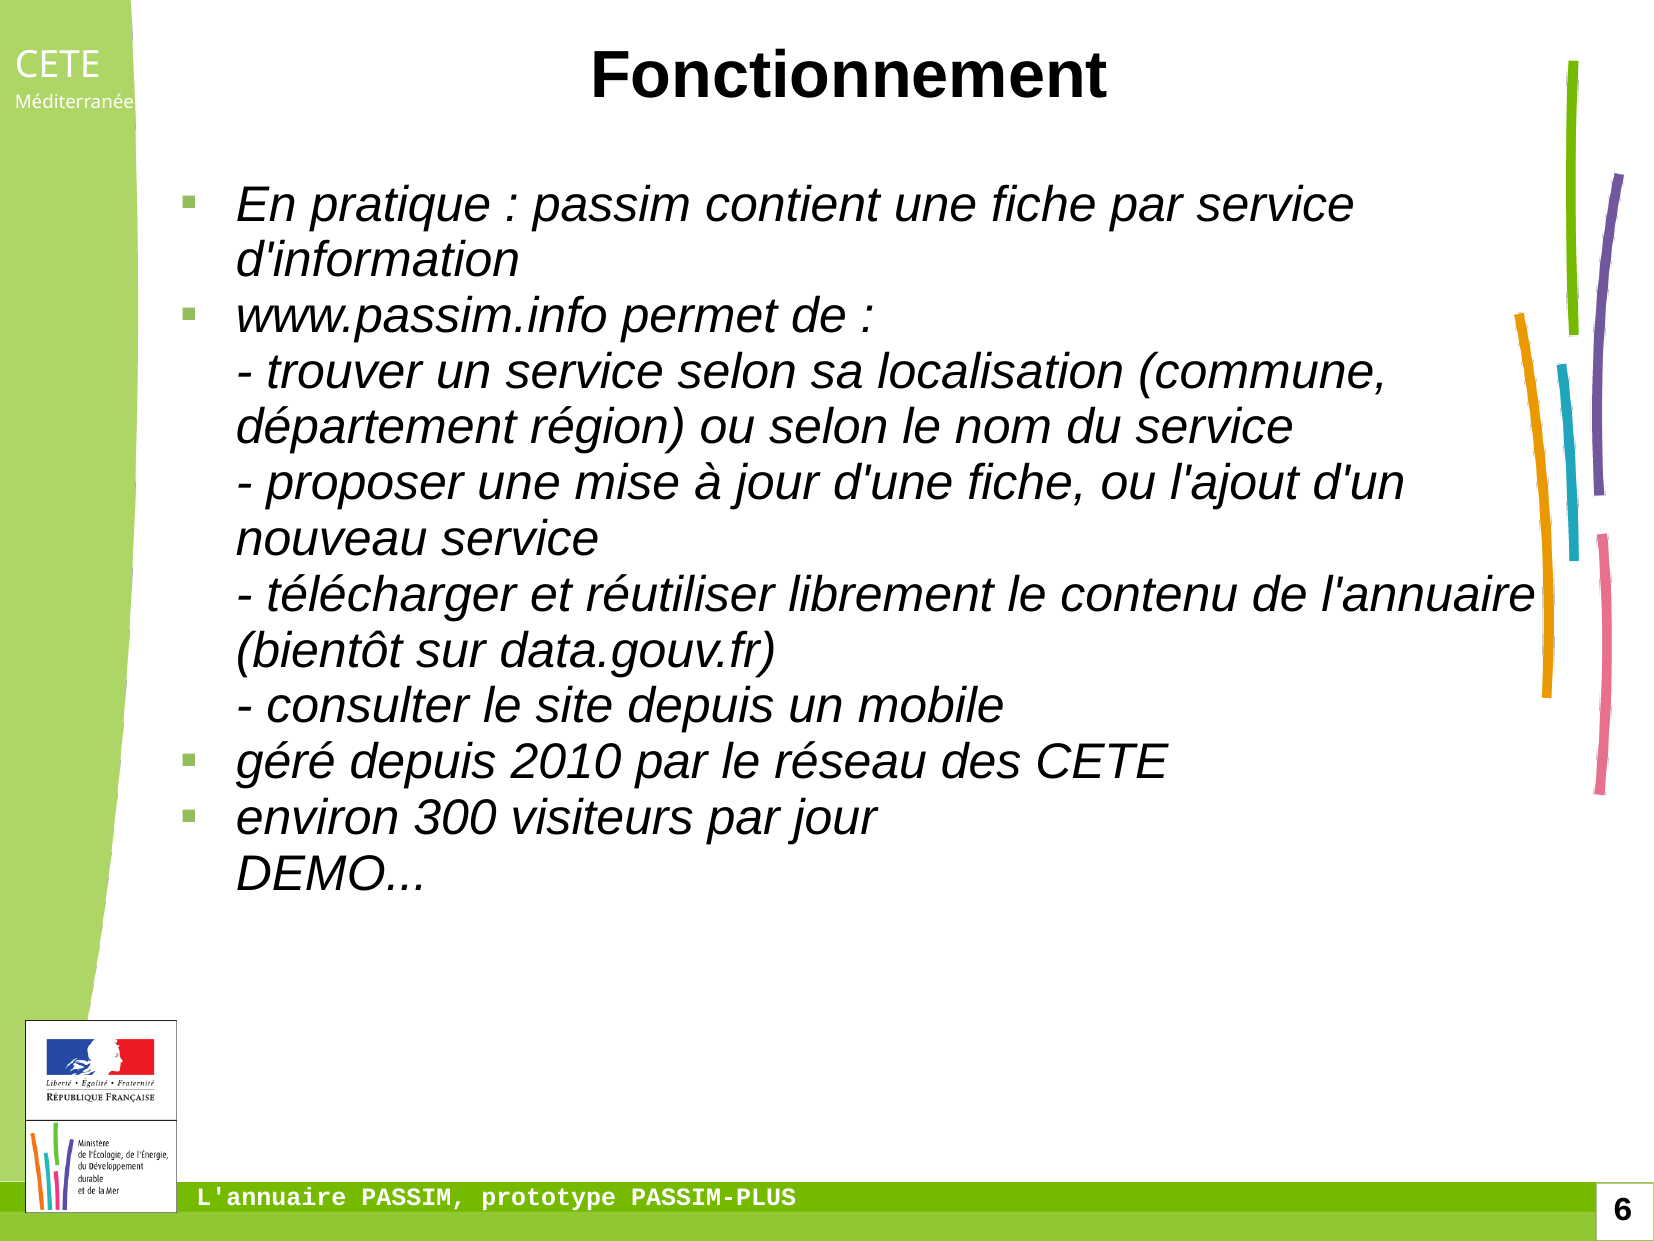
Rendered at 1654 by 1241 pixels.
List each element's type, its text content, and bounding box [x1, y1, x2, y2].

text_box Fonctionnement [115, 37, 1583, 113]
text_box En pratique : passim contient une fiche par service d'information www.passim.info permet de : - trouver un service selon sa localisation (commune, département région) ou selon le nom du service - proposer une mise à jour d'une fiche, ou l'ajout d'un nouveau service - télécharger et réutiliser librement le contenu de l'annuaire (bientôt sur data.gouv.fr) - consulter le site depuis un mobile géré depuis 2010 par le réseau des CETE environ 300 visiteurs par jour DEMO... [150, 168, 1608, 1171]
picture [0, 0, 1654, 1241]
